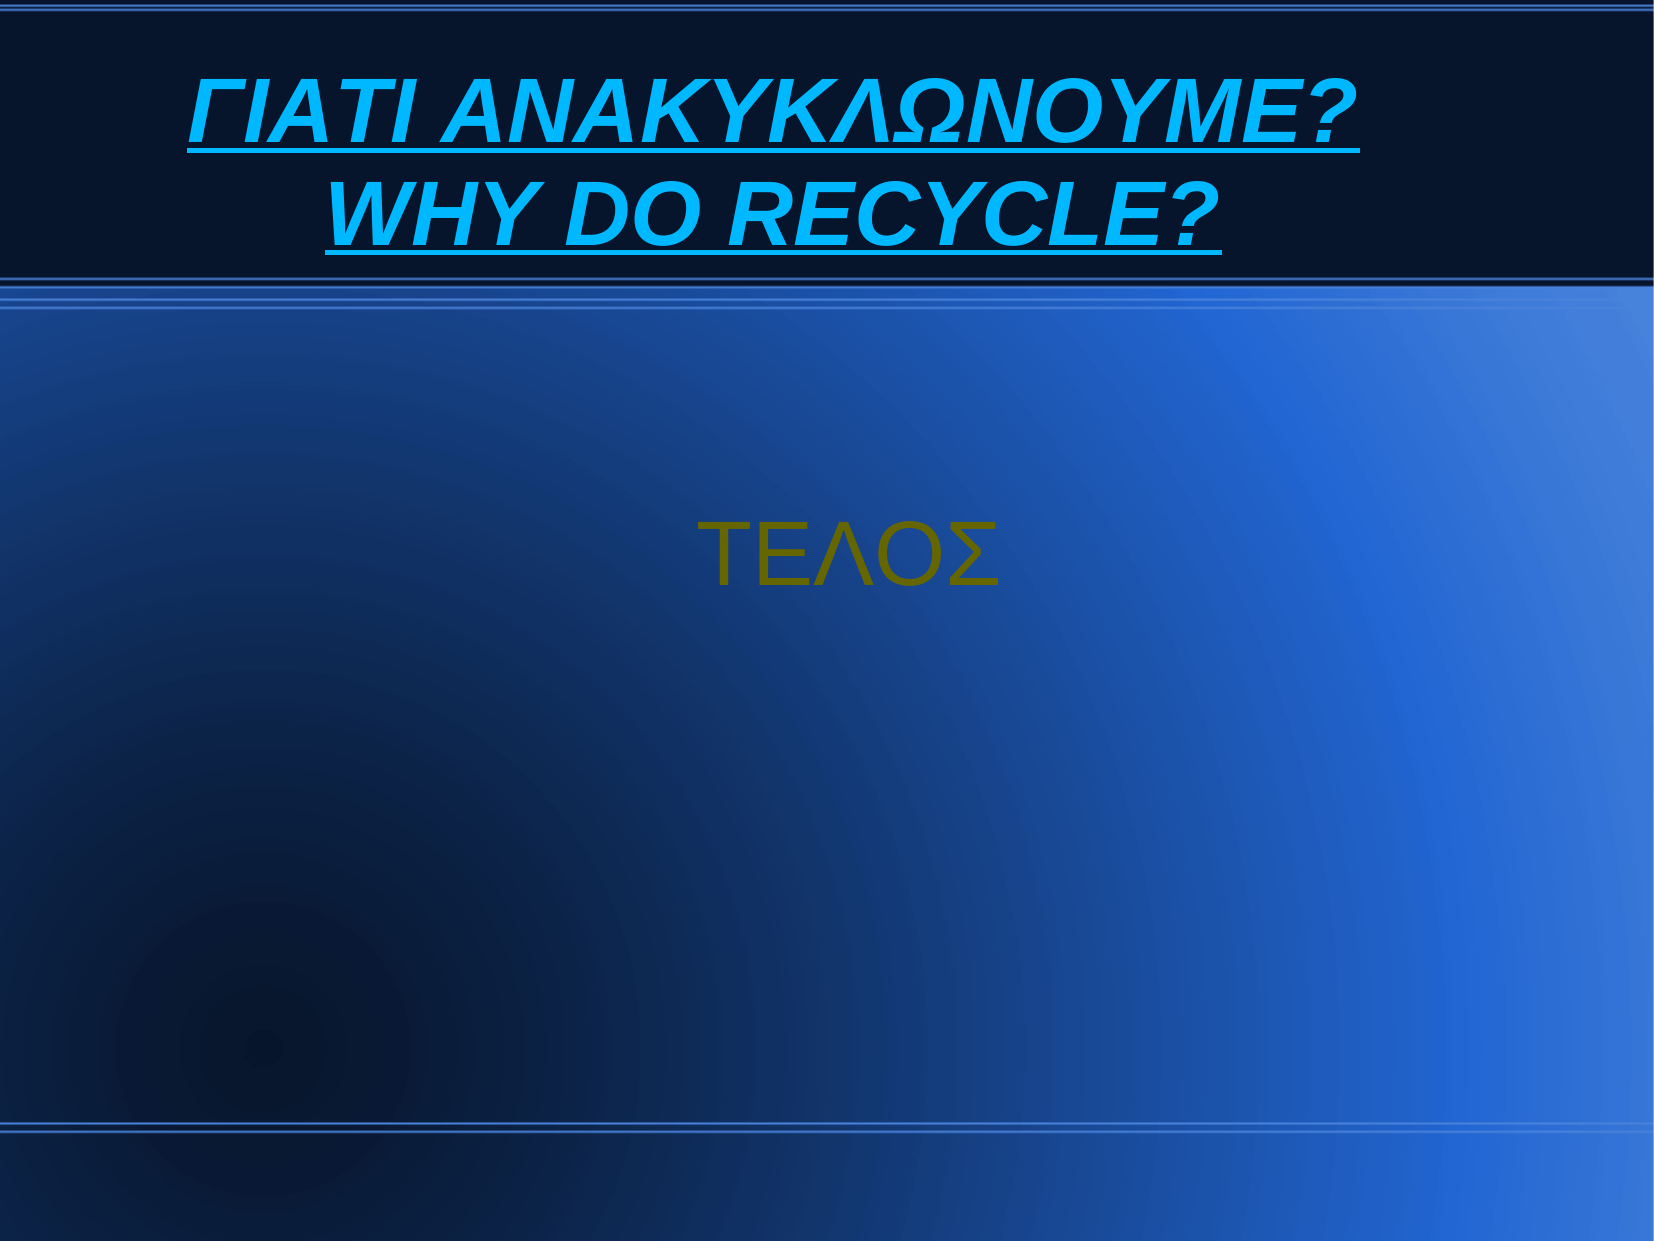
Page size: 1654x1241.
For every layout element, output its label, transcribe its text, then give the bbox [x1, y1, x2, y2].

list ΤΕΛΟΣ [0, 501, 1430, 1204]
picture [0, 0, 1654, 1241]
title ΓΙΑΤΙ ΑΝΑΚΥΚΛΩΝΟΥΜΕ? WHY DO RECYCLE?​ [29, 58, 1518, 266]
